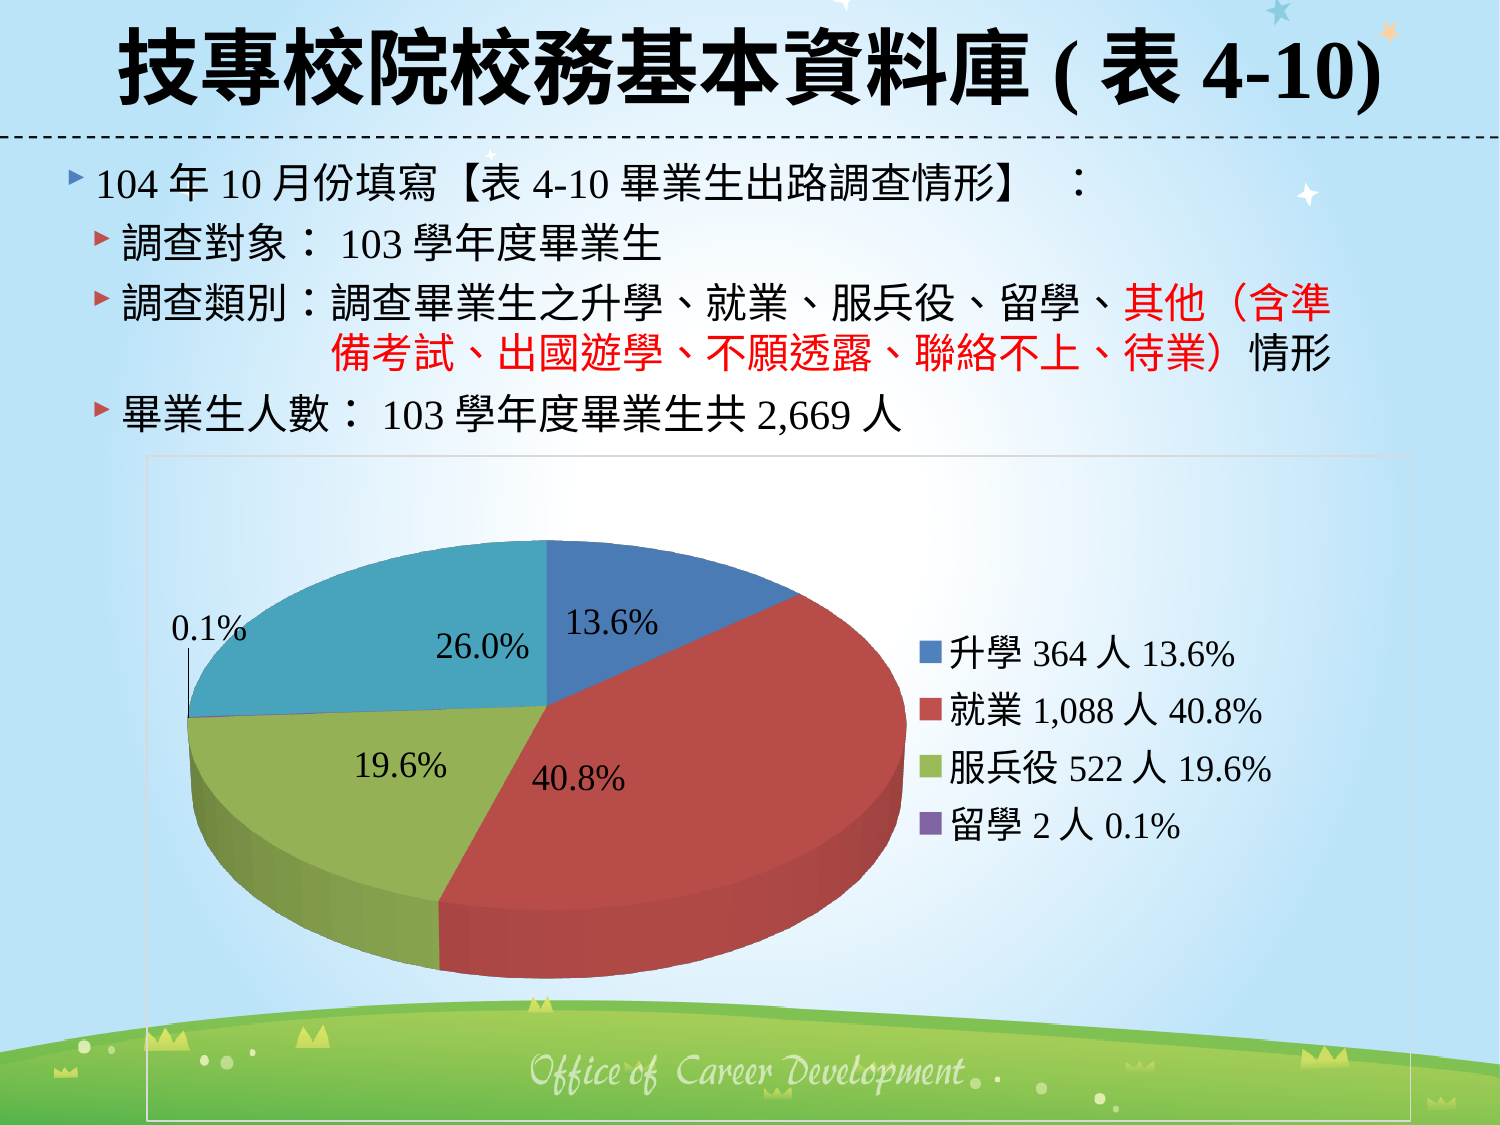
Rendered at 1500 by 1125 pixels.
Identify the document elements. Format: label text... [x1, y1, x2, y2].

title 技專校院校務基本資料庫(表4-10) [75, 0, 1425, 149]
text_box 104年10月份填寫【表4-10畢業生出路調查情形】 ： 調查對象：103學年度畢業生 調查類別：調查畢業生之升學、就業、服兵役、留學、其他（含準 備考試、出國遊學、不願透露、聯絡不上、待業）情形 畢業生人數：103學年度畢業生共2,669人 [35, 149, 1500, 539]
picture [1425, 0, 1500, 149]
chart [112, 455, 1412, 1122]
picture [0, 0, 1500, 1125]
